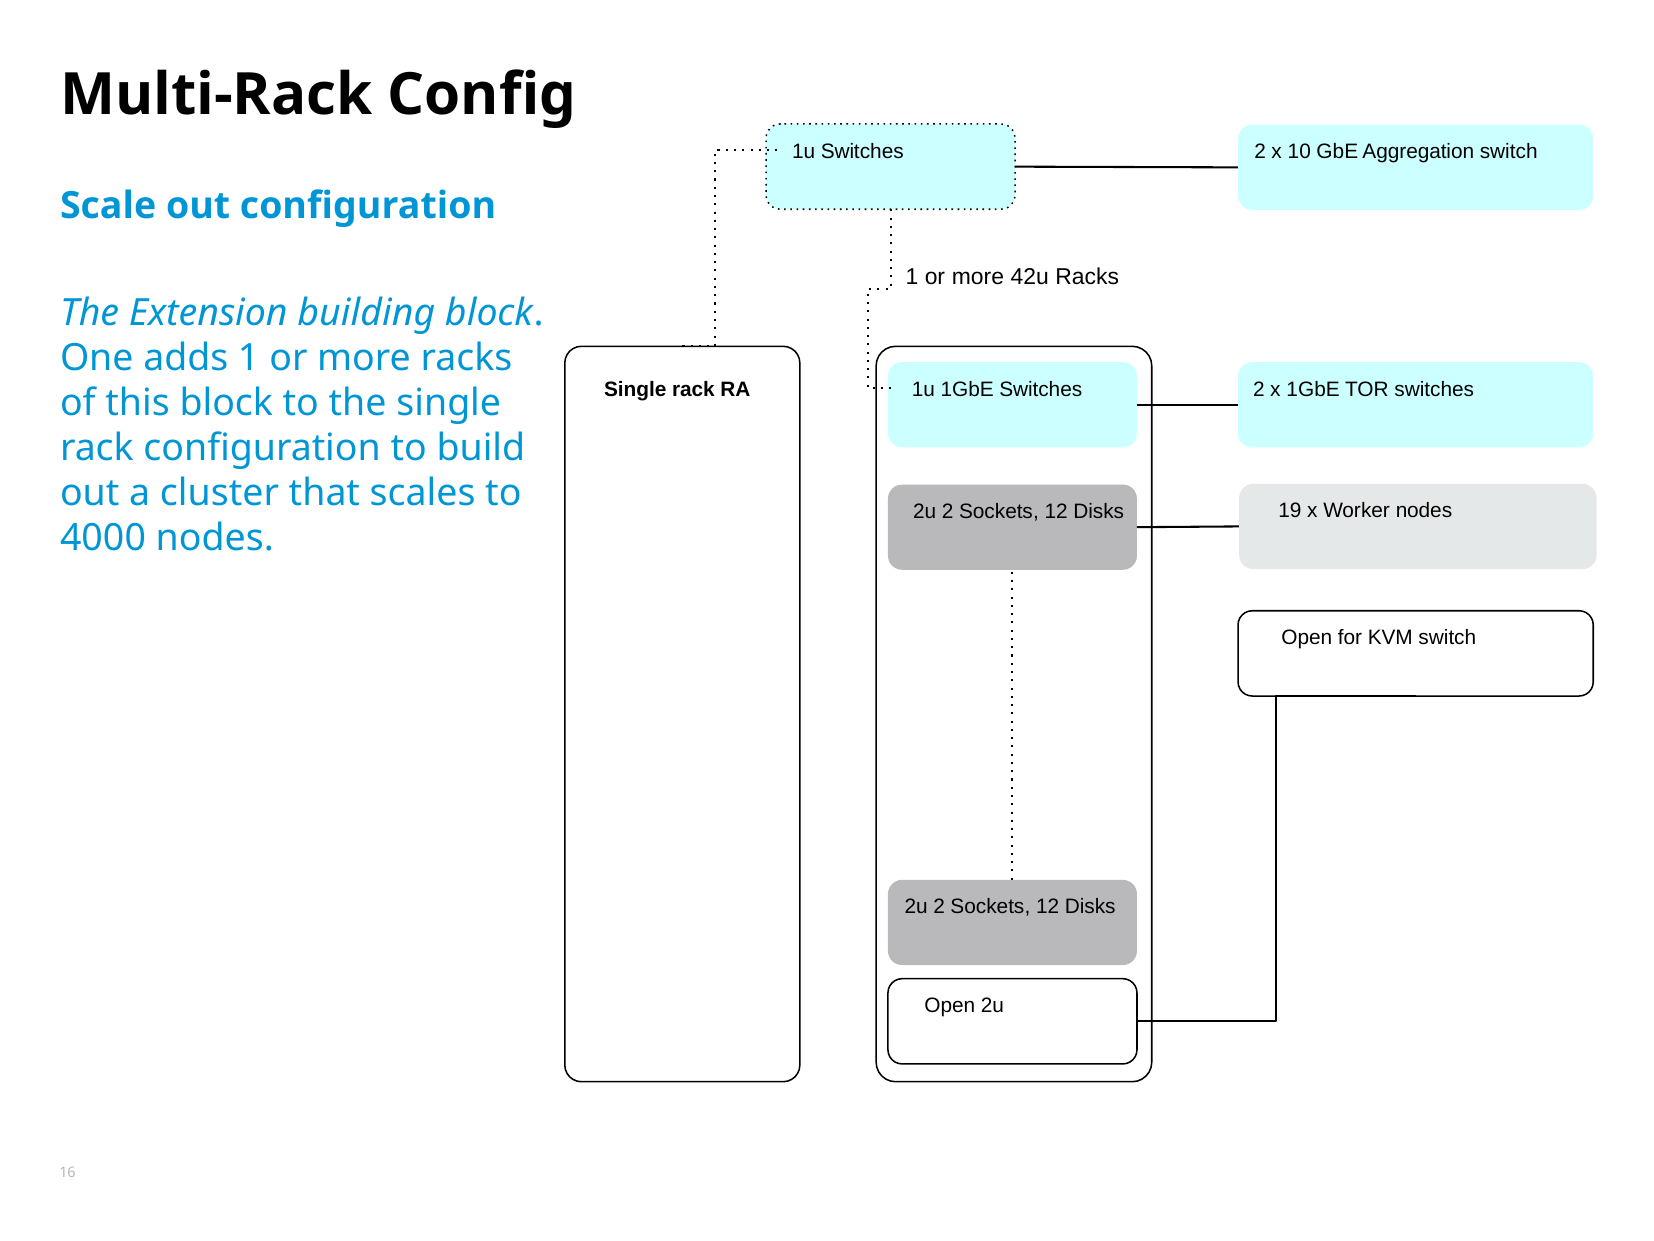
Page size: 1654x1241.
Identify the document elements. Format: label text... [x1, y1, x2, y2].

text_box [876, 346, 1152, 1082]
text_box 2u 2 Sockets, 12 Disks [898, 490, 1140, 530]
text_box [1238, 610, 1594, 697]
text_box 2 x 10 GbE Aggregation switch [1239, 130, 1562, 171]
title Multi-Rack Config [59, 56, 1528, 161]
subtitle Scale out configuration The Extension building block. One adds 1 or more racks of this block to the single rack configuration to build out a cluster that scales to 4000 nodes. [59, 181, 552, 248]
text_box [564, 346, 800, 1082]
text_box [1239, 483, 1597, 570]
text_box 2 x 1GbE TOR switches [1238, 368, 1490, 408]
text_box 2u 2 Sockets, 12 Disks [889, 885, 1131, 926]
text_box [1238, 124, 1594, 210]
text_box 1u 1GbE Switches [897, 368, 1098, 408]
text_box [766, 123, 1016, 210]
text_box 1u Switches [777, 129, 919, 170]
text_box 1 or more 42u Racks [890, 253, 1135, 297]
text_box Open 2u [909, 984, 1019, 1025]
text_box 19 x Worker nodes [1263, 489, 1468, 530]
text_box Open for KVM switch [1266, 616, 1492, 657]
text_box Single rack RA [589, 368, 766, 408]
text_box [1238, 362, 1594, 448]
